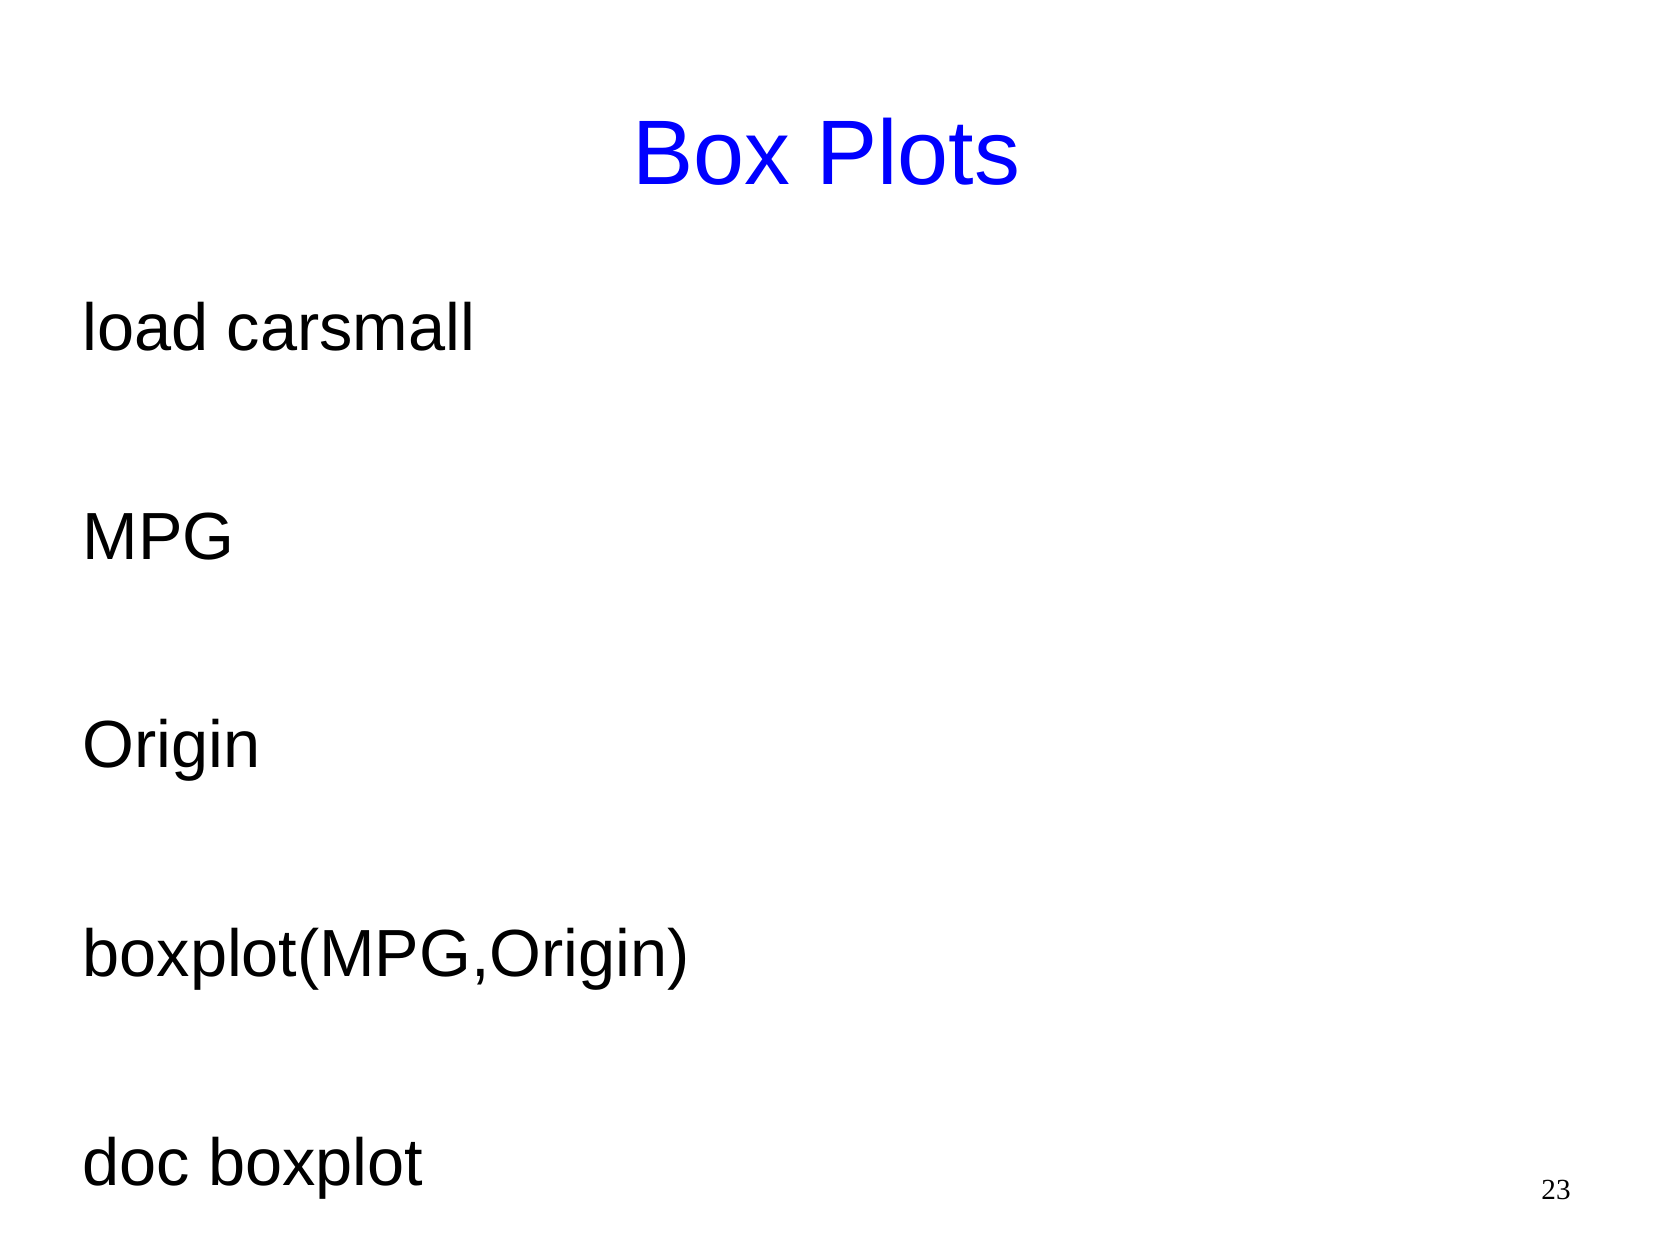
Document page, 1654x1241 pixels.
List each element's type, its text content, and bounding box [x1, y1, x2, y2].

list load carsmall MPG Origin boxplot(MPG,Origin) doc boxplot [82, 290, 1571, 1200]
title Box Plots [82, 56, 1571, 250]
